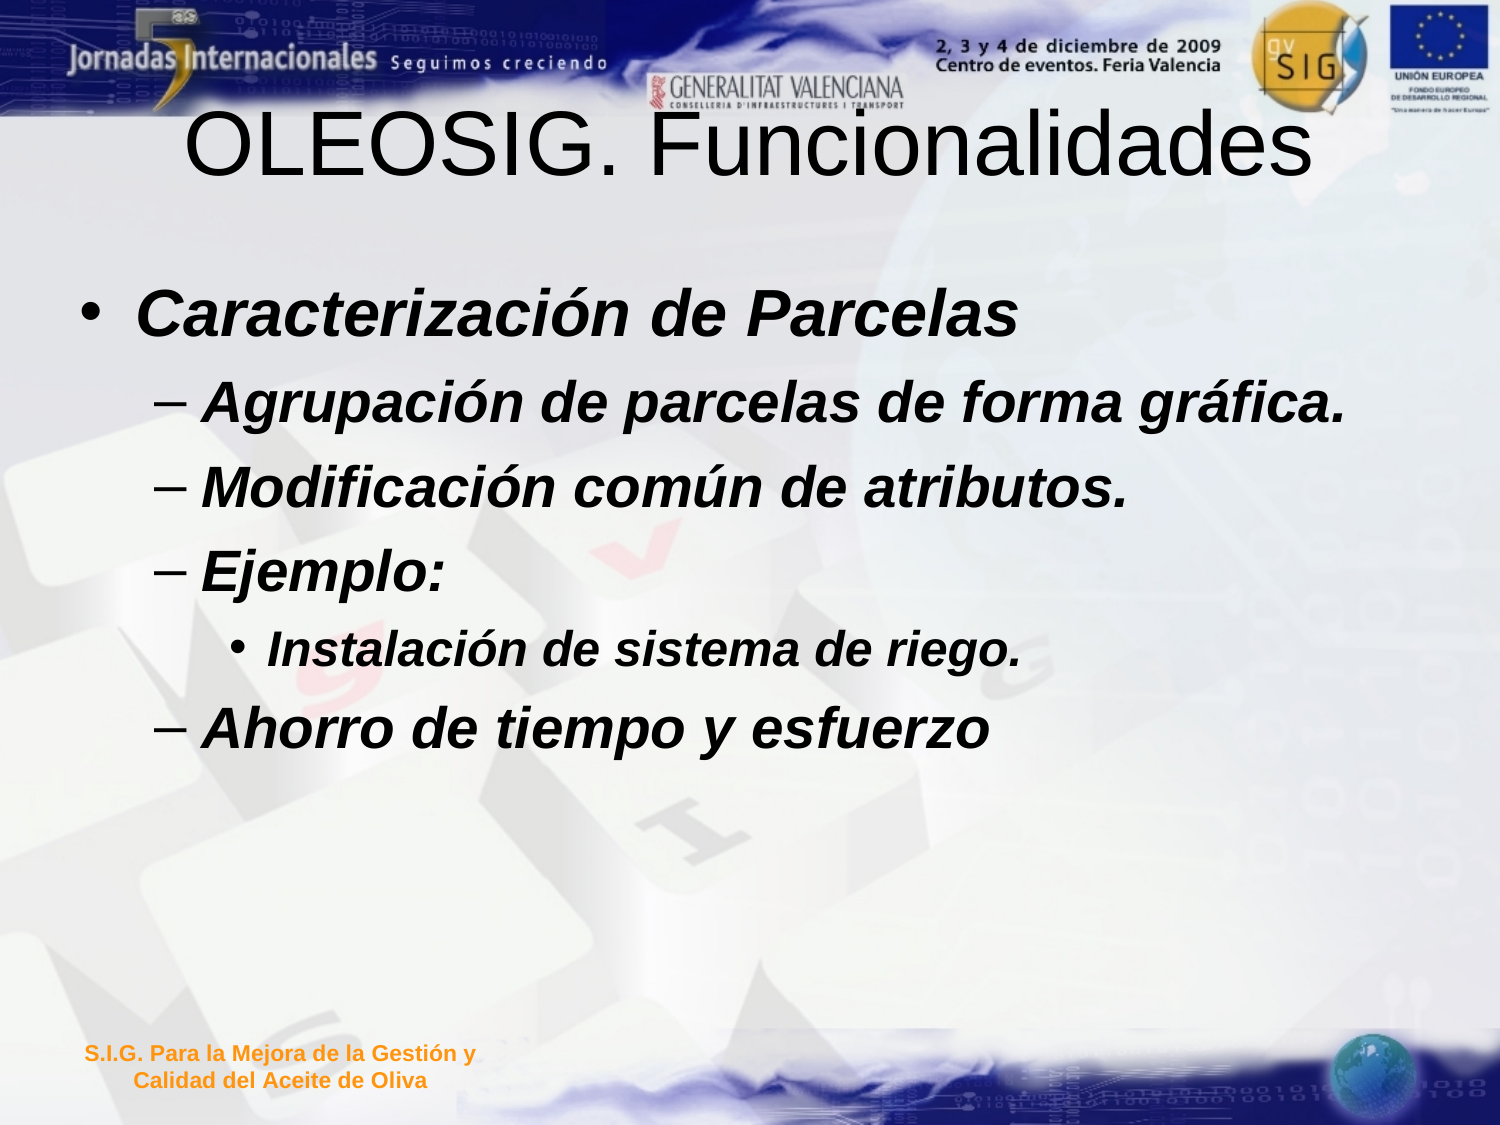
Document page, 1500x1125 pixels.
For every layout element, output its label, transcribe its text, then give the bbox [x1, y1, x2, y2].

title S.I.G. Para la Mejora de la Gestión y Calidad del Aceite de Oliva [59, 1003, 502, 1125]
list Caracterización de Parcelas Agrupación de parcelas de forma gráfica. Modificación común de atributos. Ejemplo: Instalación de sistema de riego. Ahorro de tiempo y esfuerzo [64, 262, 1426, 956]
title OLEOSIG. Funcionalidades [75, 45, 1426, 233]
picture [0, 0, 1500, 1125]
